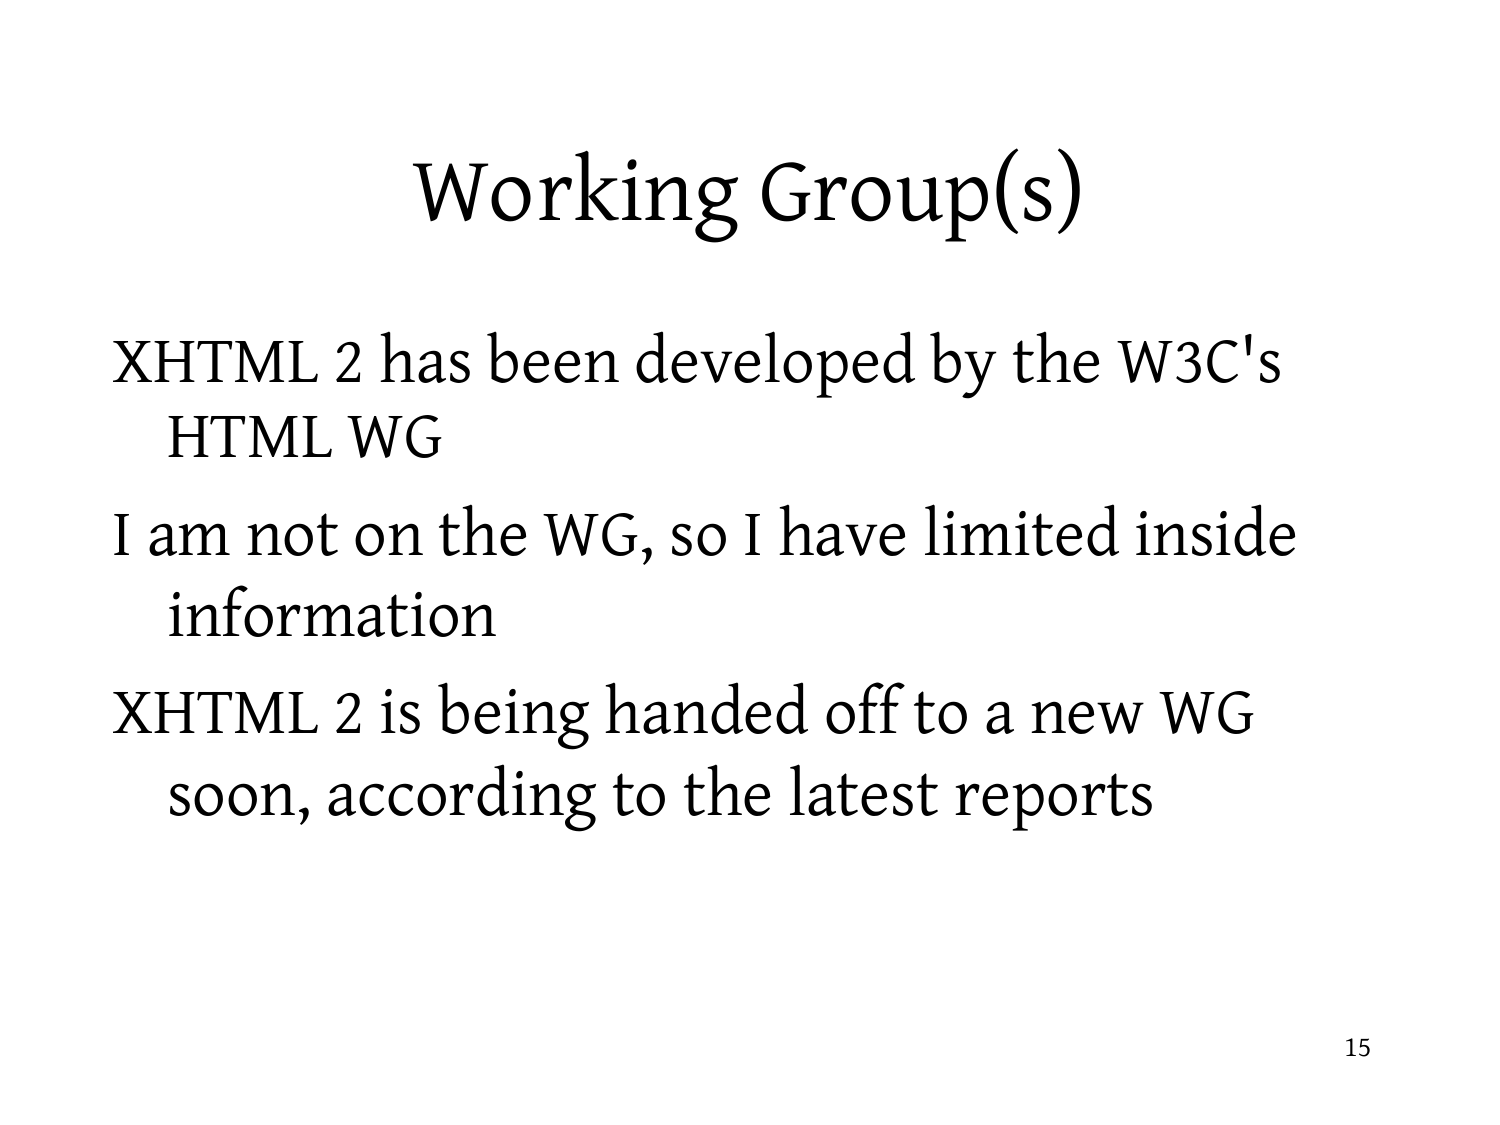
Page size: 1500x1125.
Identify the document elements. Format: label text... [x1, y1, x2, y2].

list XHTML 2 has been developed by the W3C's HTML WG I am not on the WG, so I have limited inside information XHTML 2 is being handed off to a new WG soon, according to the latest reports [112, 324, 1387, 1000]
title Working Group(s) [112, 63, 1387, 324]
